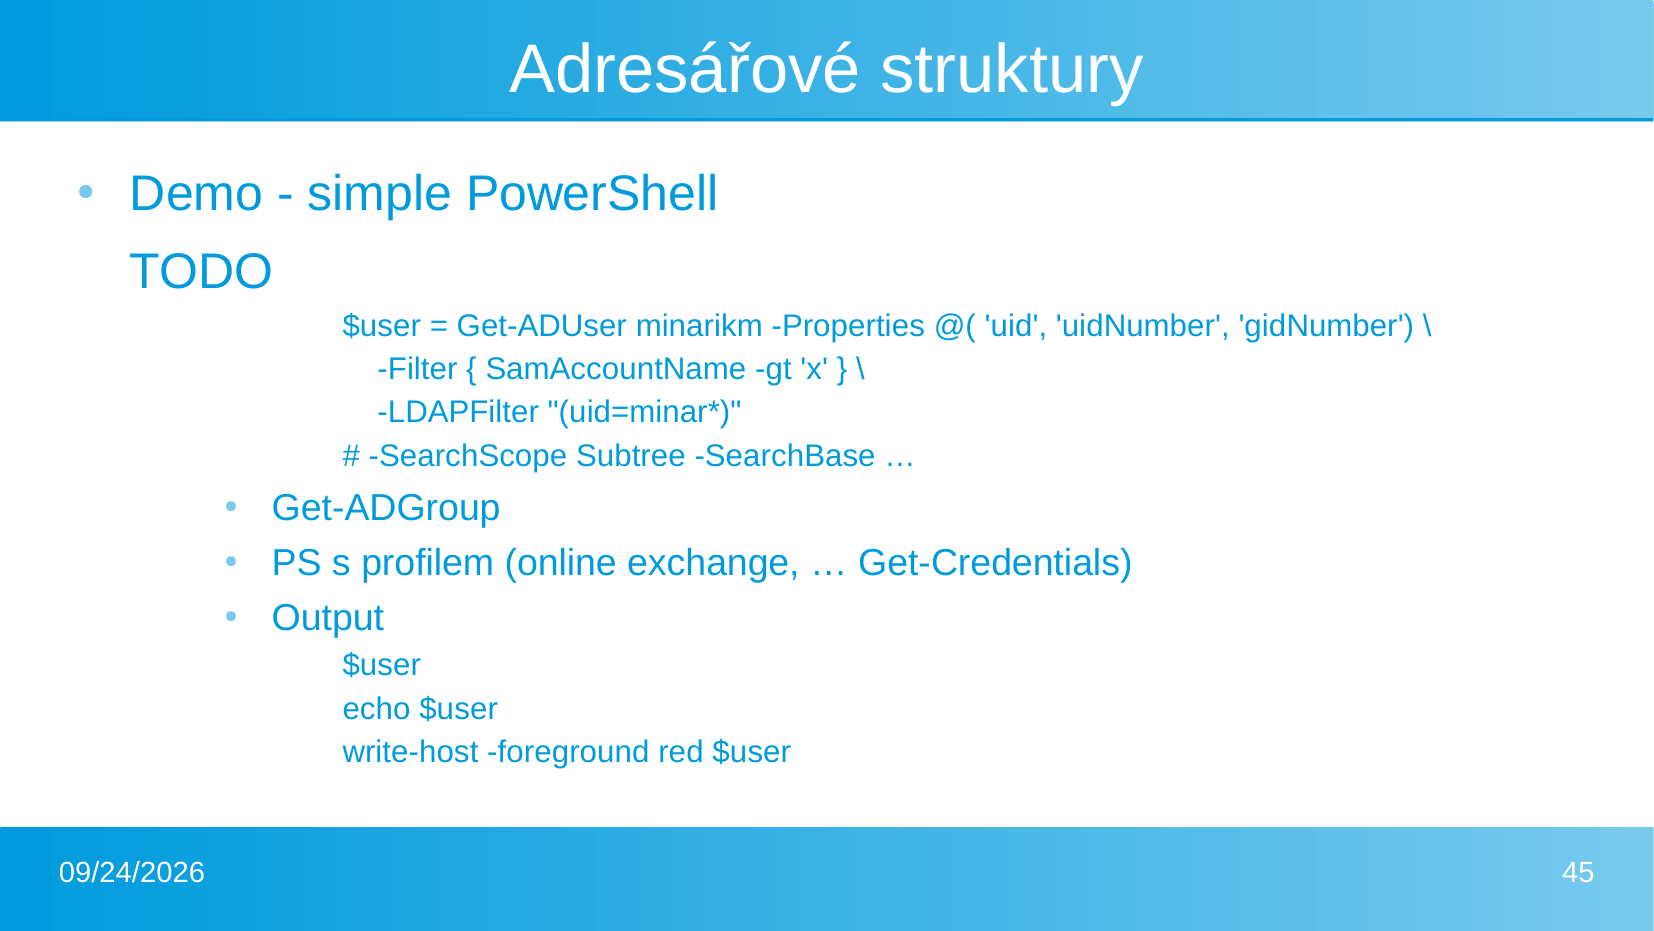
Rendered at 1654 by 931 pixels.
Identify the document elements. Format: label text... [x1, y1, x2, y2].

list Demo - simple PowerShell TODO $user = Get-ADUser minarikm -Properties @( 'uid', 'uidNumber', 'gidNumber') \ -Filter { SamAccountName -gt 'x' } \ -LDAPFilter "(uid=minar*)" # -SearchScope Subtree -SearchBase … Get-ADGroup PS s profilem (online exchange, … Get-Credentials) Output $user echo $user write-host -foreground red $user [59, 165, 1595, 756]
title Adresářové struktury [59, 29, 1595, 108]
